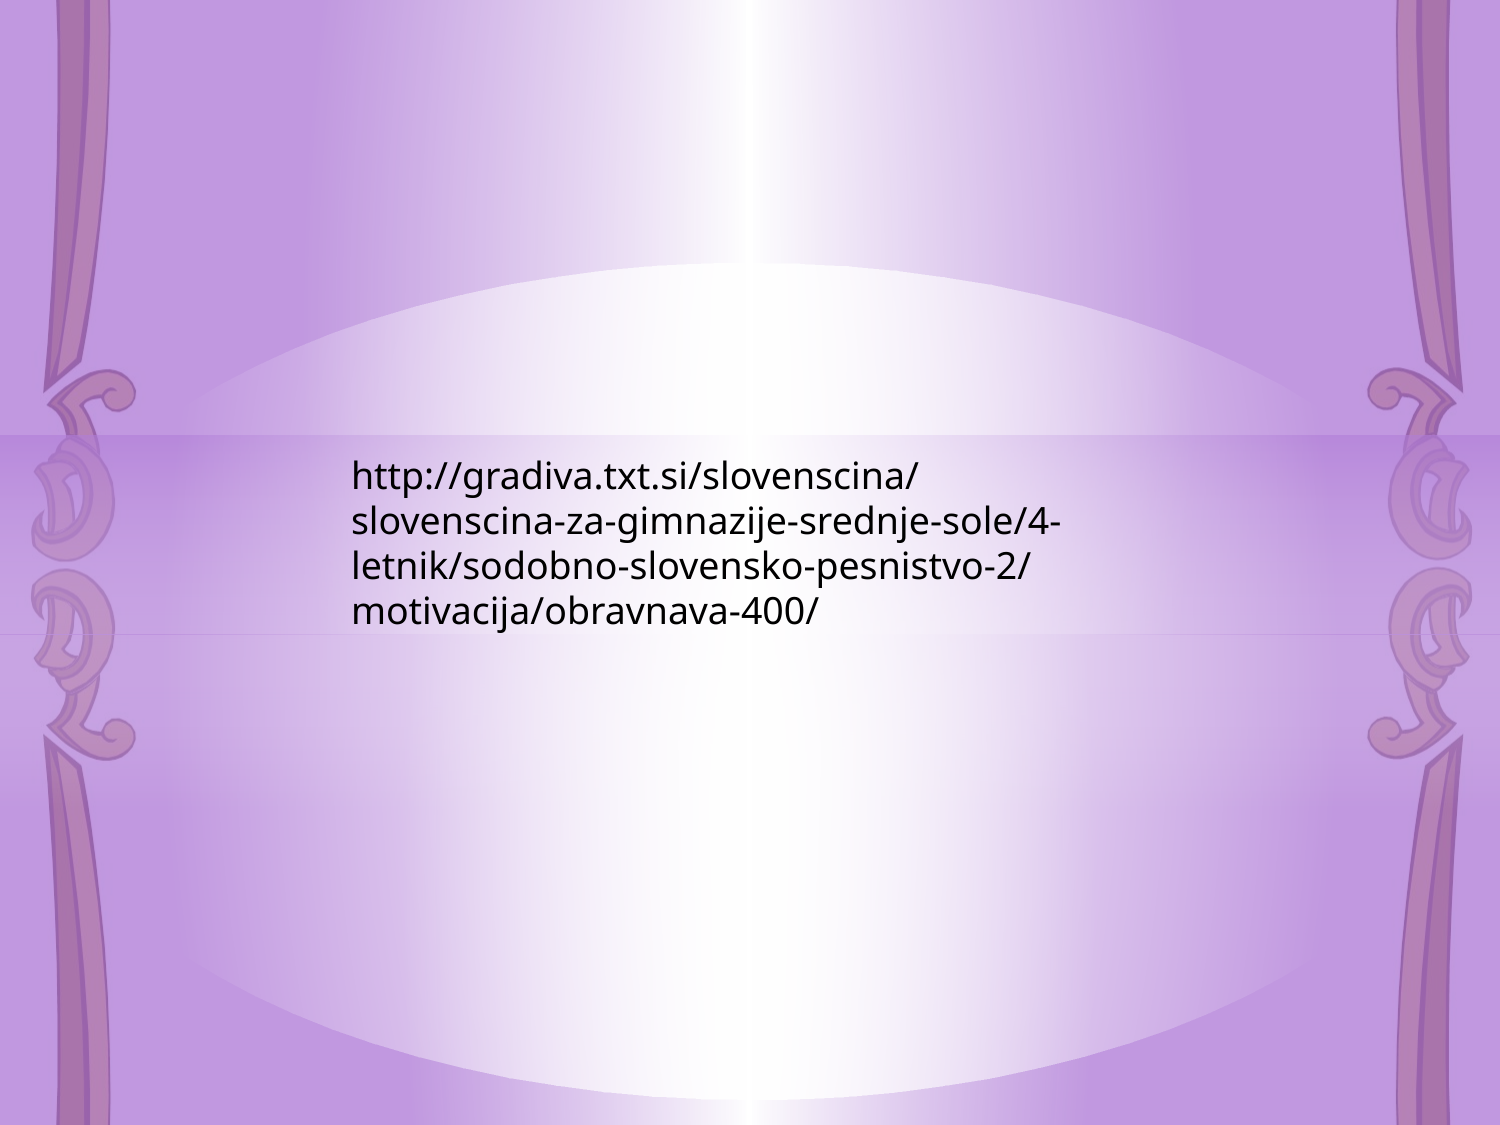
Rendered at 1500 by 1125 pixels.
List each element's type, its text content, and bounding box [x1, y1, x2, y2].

text_box http://gradiva.txt.si/slovenscina/slovenscina-za-gimnazije-srednje-sole/4-letnik/sodobno-slovensko-pesnistvo-2/motivacija/obravnava-400/ [336, 444, 1087, 640]
